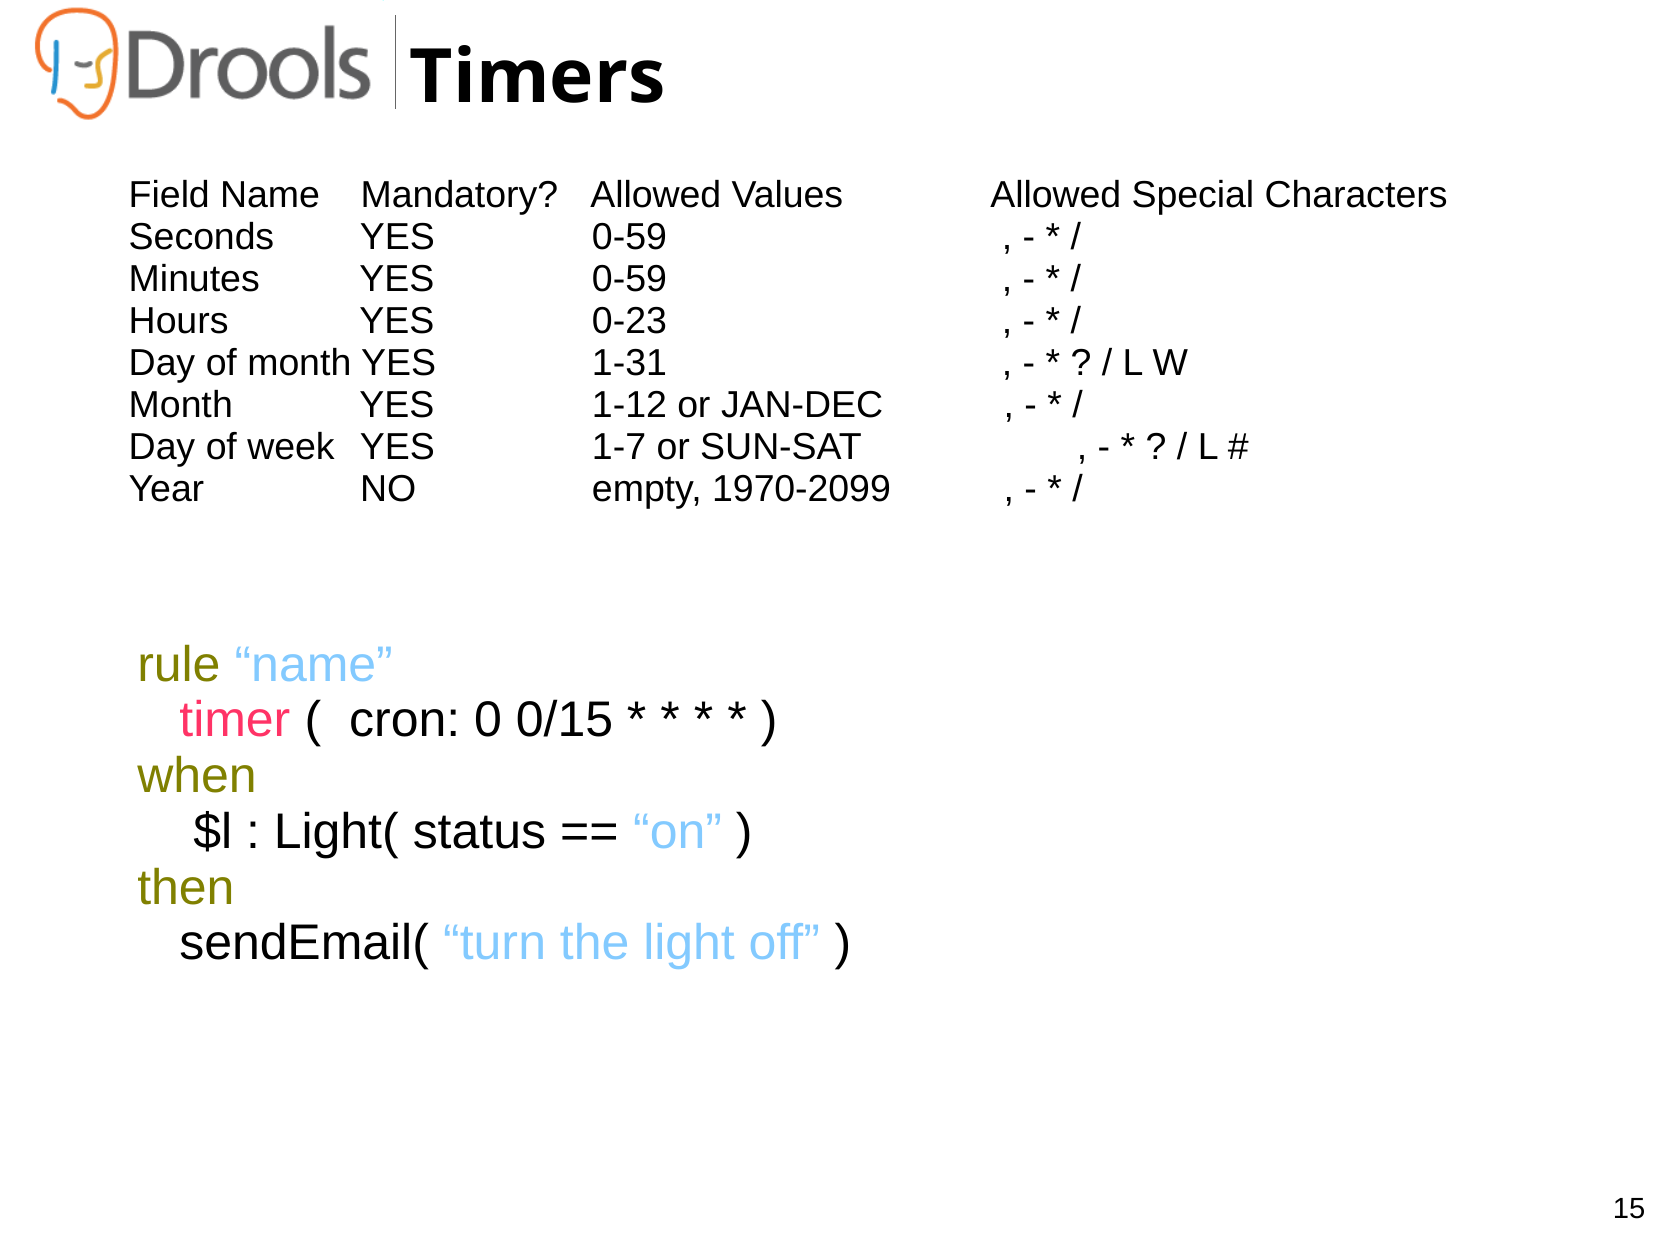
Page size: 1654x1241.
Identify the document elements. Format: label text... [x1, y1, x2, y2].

text_box Field Name Mandatory? Allowed Values Allowed Special Characters Seconds YES 0-59 , - * / Minutes YES 0-59 , - * / Hours YES 0-23 , - * / Day of month YES 1-31 , - * ? / L W Month YES 1-12 or JAN-DEC , - * / Day of week YES 1-7 or SUN-SAT , - * ? / L # Year NO empty, 1970-2099 , - * / [114, 166, 1495, 551]
title Timers [395, 10, 1625, 133]
text_box rule “name” timer ( cron: 0 0/15 * * * * ) when $l : Light( status == “on” ) then sendEmail( “turn the light off” ) [122, 628, 867, 978]
picture [29, 0, 384, 126]
